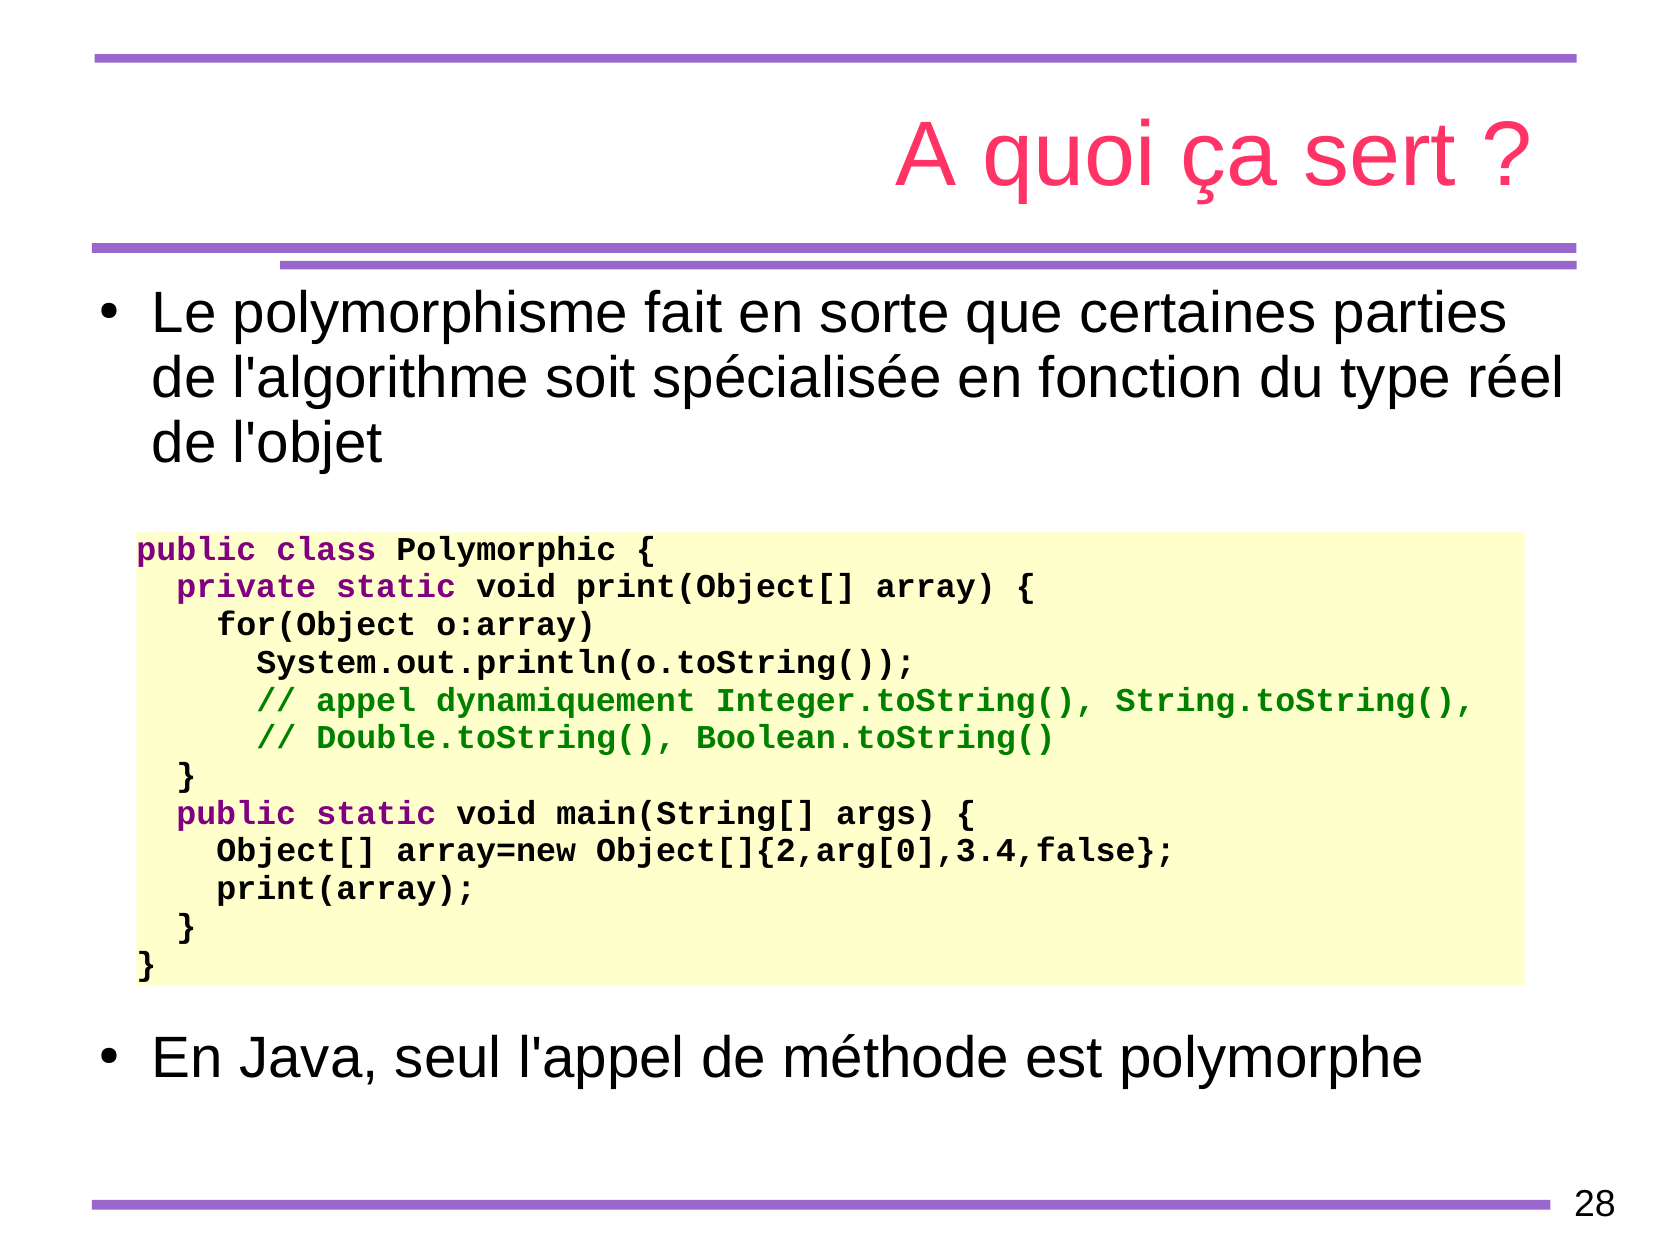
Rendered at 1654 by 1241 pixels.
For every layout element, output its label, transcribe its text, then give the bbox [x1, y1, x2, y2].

list Le polymorphisme fait en sorte que certaines parties de l'algorithme soit spécialisée en fonction du type réel de l'objet En Java, seul l'appel de méthode est polymorphe [80, 279, 1573, 1090]
title A quoi ça sert ? [121, 49, 1534, 257]
text_box public class Polymorphic { private static void print(Object[] array) { for(Object o:array) System.out.println(o.toString()); // appel dynamiquement Integer.toString(), String.toString(), // Double.toString(), Boolean.toString() } public static void main(String[] args) { Object[] array=new Object[]{2,arg[0],3.4,false}; print(array); } } [136, 532, 1525, 986]
